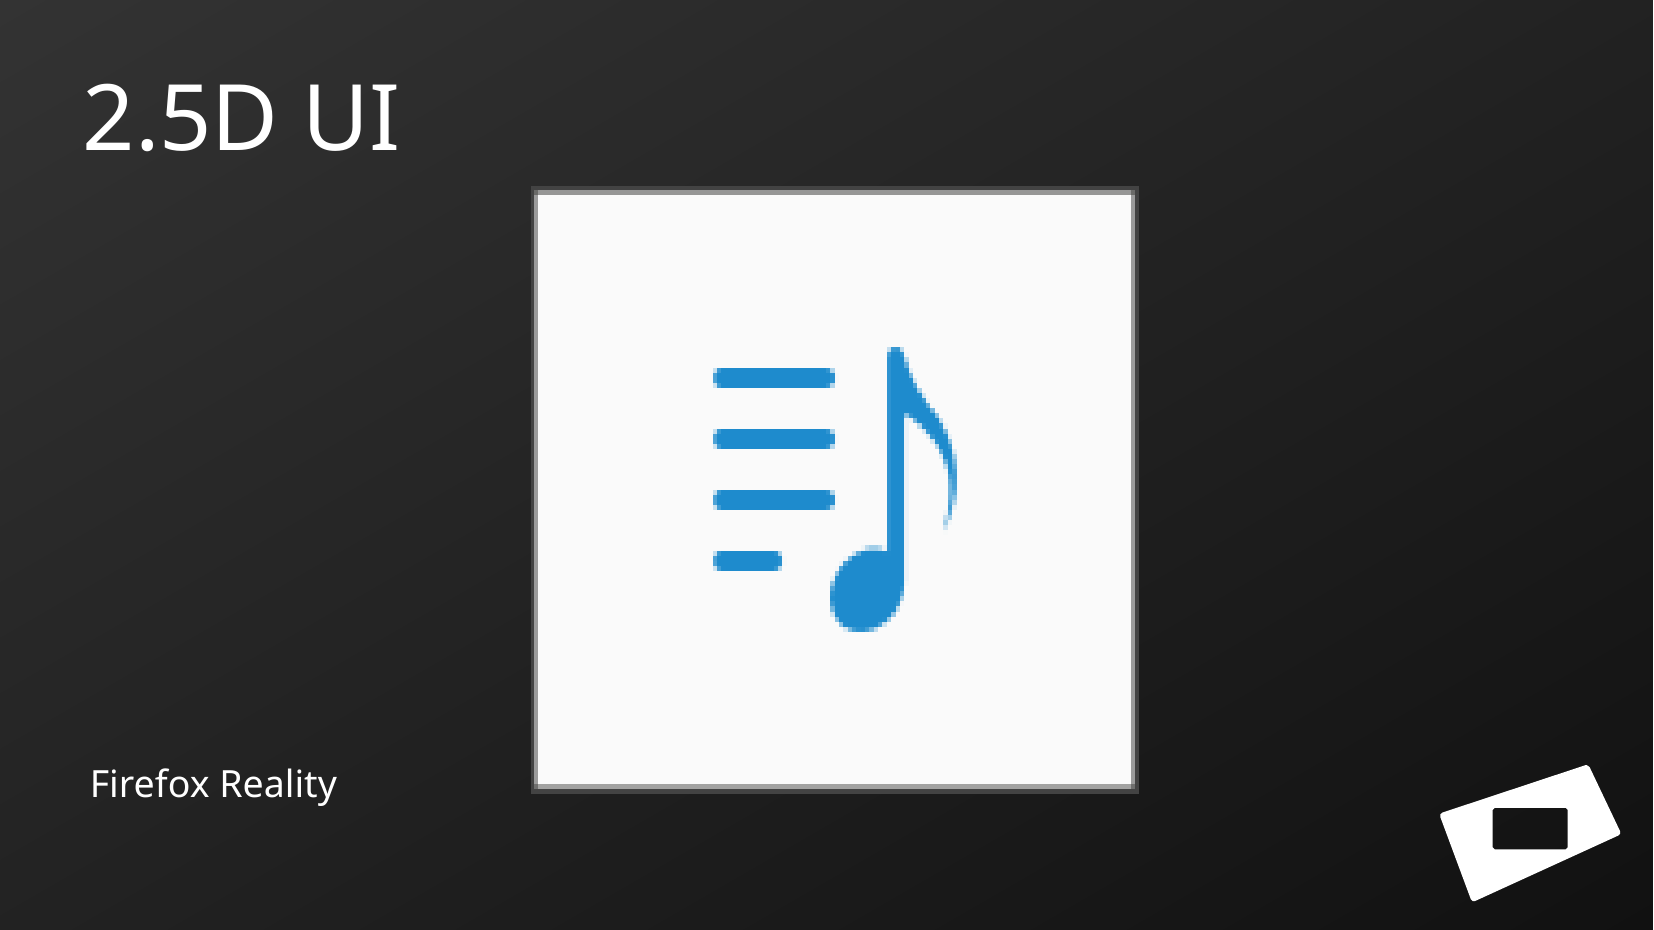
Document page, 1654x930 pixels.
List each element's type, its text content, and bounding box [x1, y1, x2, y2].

picture [1440, 765, 1621, 902]
text_box Firefox Reality [75, 750, 556, 811]
text_box [530, 185, 1141, 796]
title 2.5D UI [82, 37, 1571, 193]
